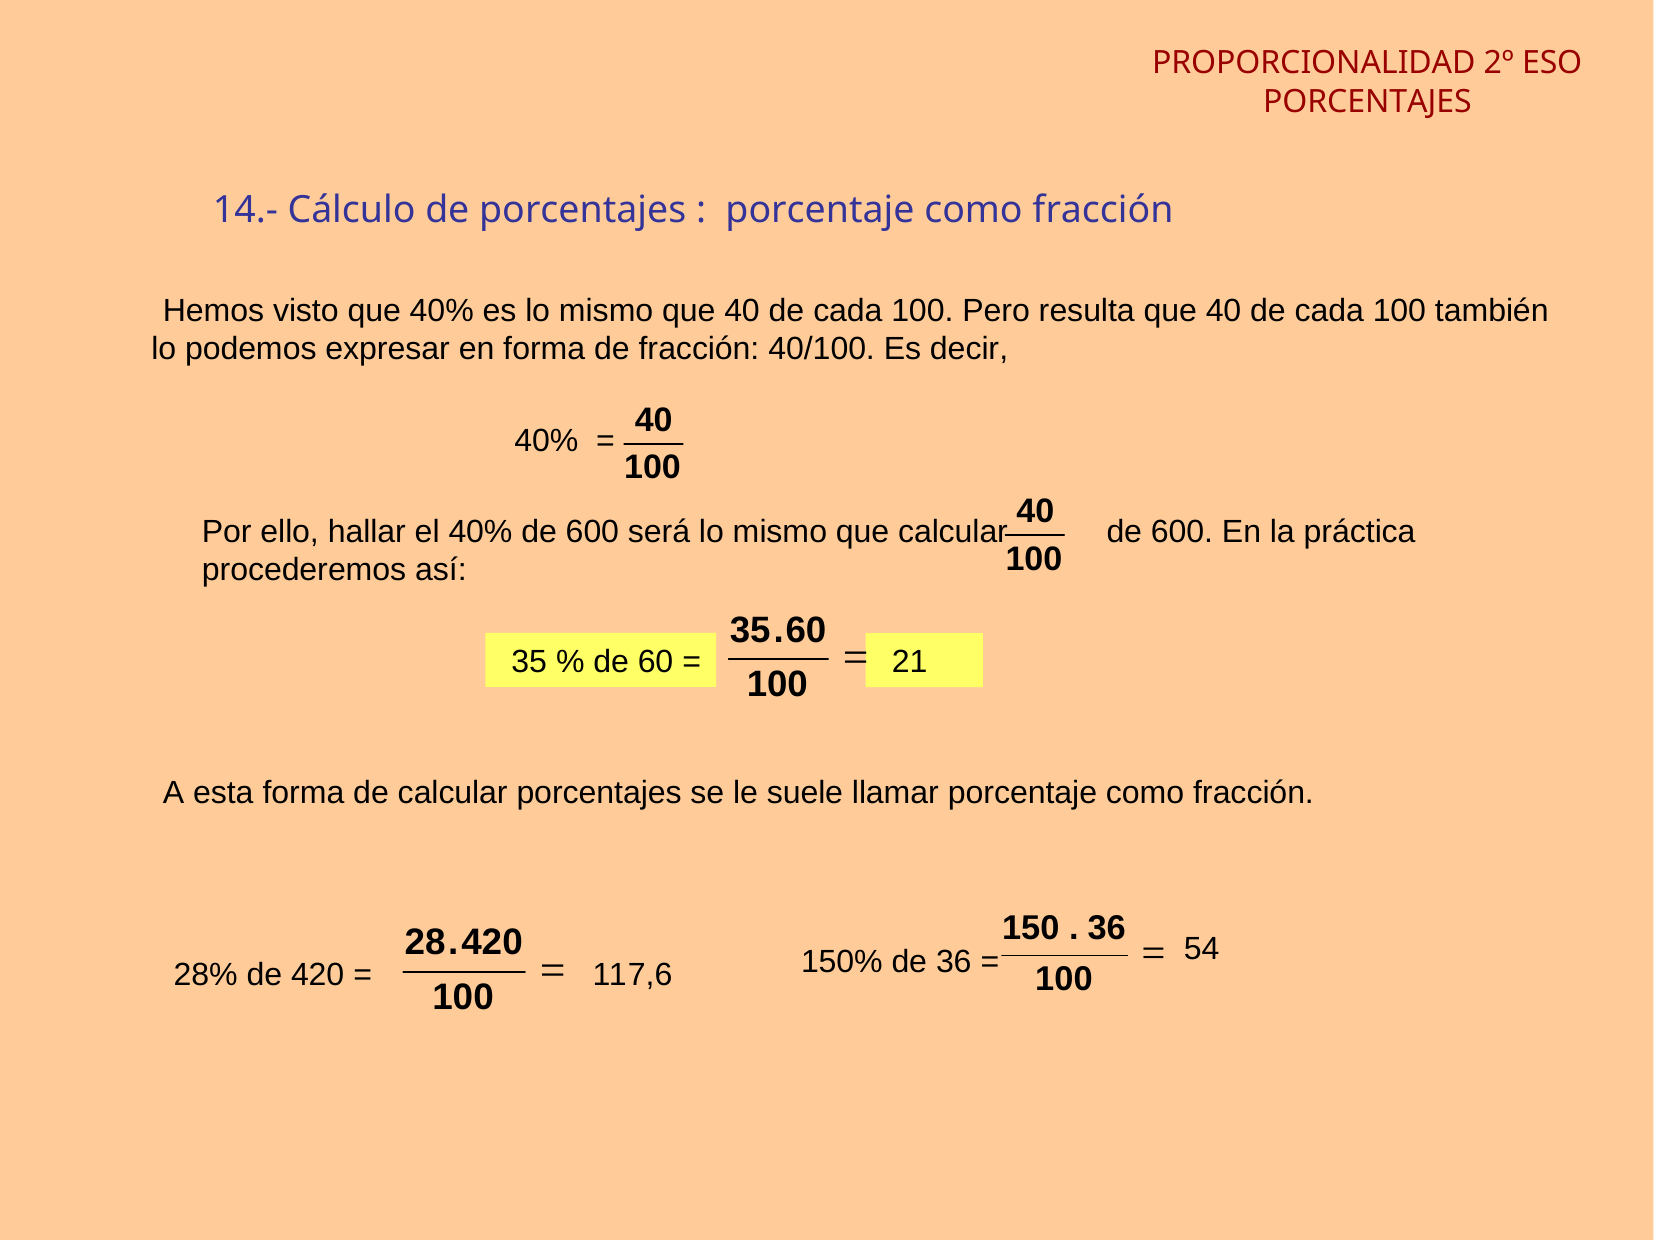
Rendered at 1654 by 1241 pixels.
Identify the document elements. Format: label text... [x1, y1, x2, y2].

text_box PROPORCIONALIDAD 2º ESO PORCENTAJES [1137, 34, 1598, 127]
text_box 117,6 [566, 945, 710, 1000]
chart [722, 607, 869, 705]
text_box 28% de 420 = [147, 945, 397, 1000]
text_box Hemos visto que 40% es lo mismo que 40 de cada 100. Pero resulta que 40 de cada 100 también lo podemos expresar en forma de fracción: 40/100. Es decir, [136, 281, 1569, 374]
chart [397, 919, 567, 1018]
chart [996, 906, 1166, 999]
text_box 35 % de 60 = [485, 632, 717, 687]
chart [999, 489, 1071, 578]
text_box Por ello, hallar el 40% de 600 será lo mismo que calcular de 600. En la práctica procederemos así: [175, 502, 1433, 595]
text_box 21 [869, 633, 983, 688]
text_box 54 [1157, 919, 1235, 974]
text_box A esta forma de calcular porcentajes se le suele llamar porcentaje como fracción. [136, 763, 1491, 818]
text_box 150% de 36 = [774, 932, 996, 987]
chart [618, 398, 690, 487]
text_box 14.- Cálculo de porcentajes : porcentaje como fracción [198, 177, 1190, 238]
text_box 40% = [488, 411, 618, 466]
